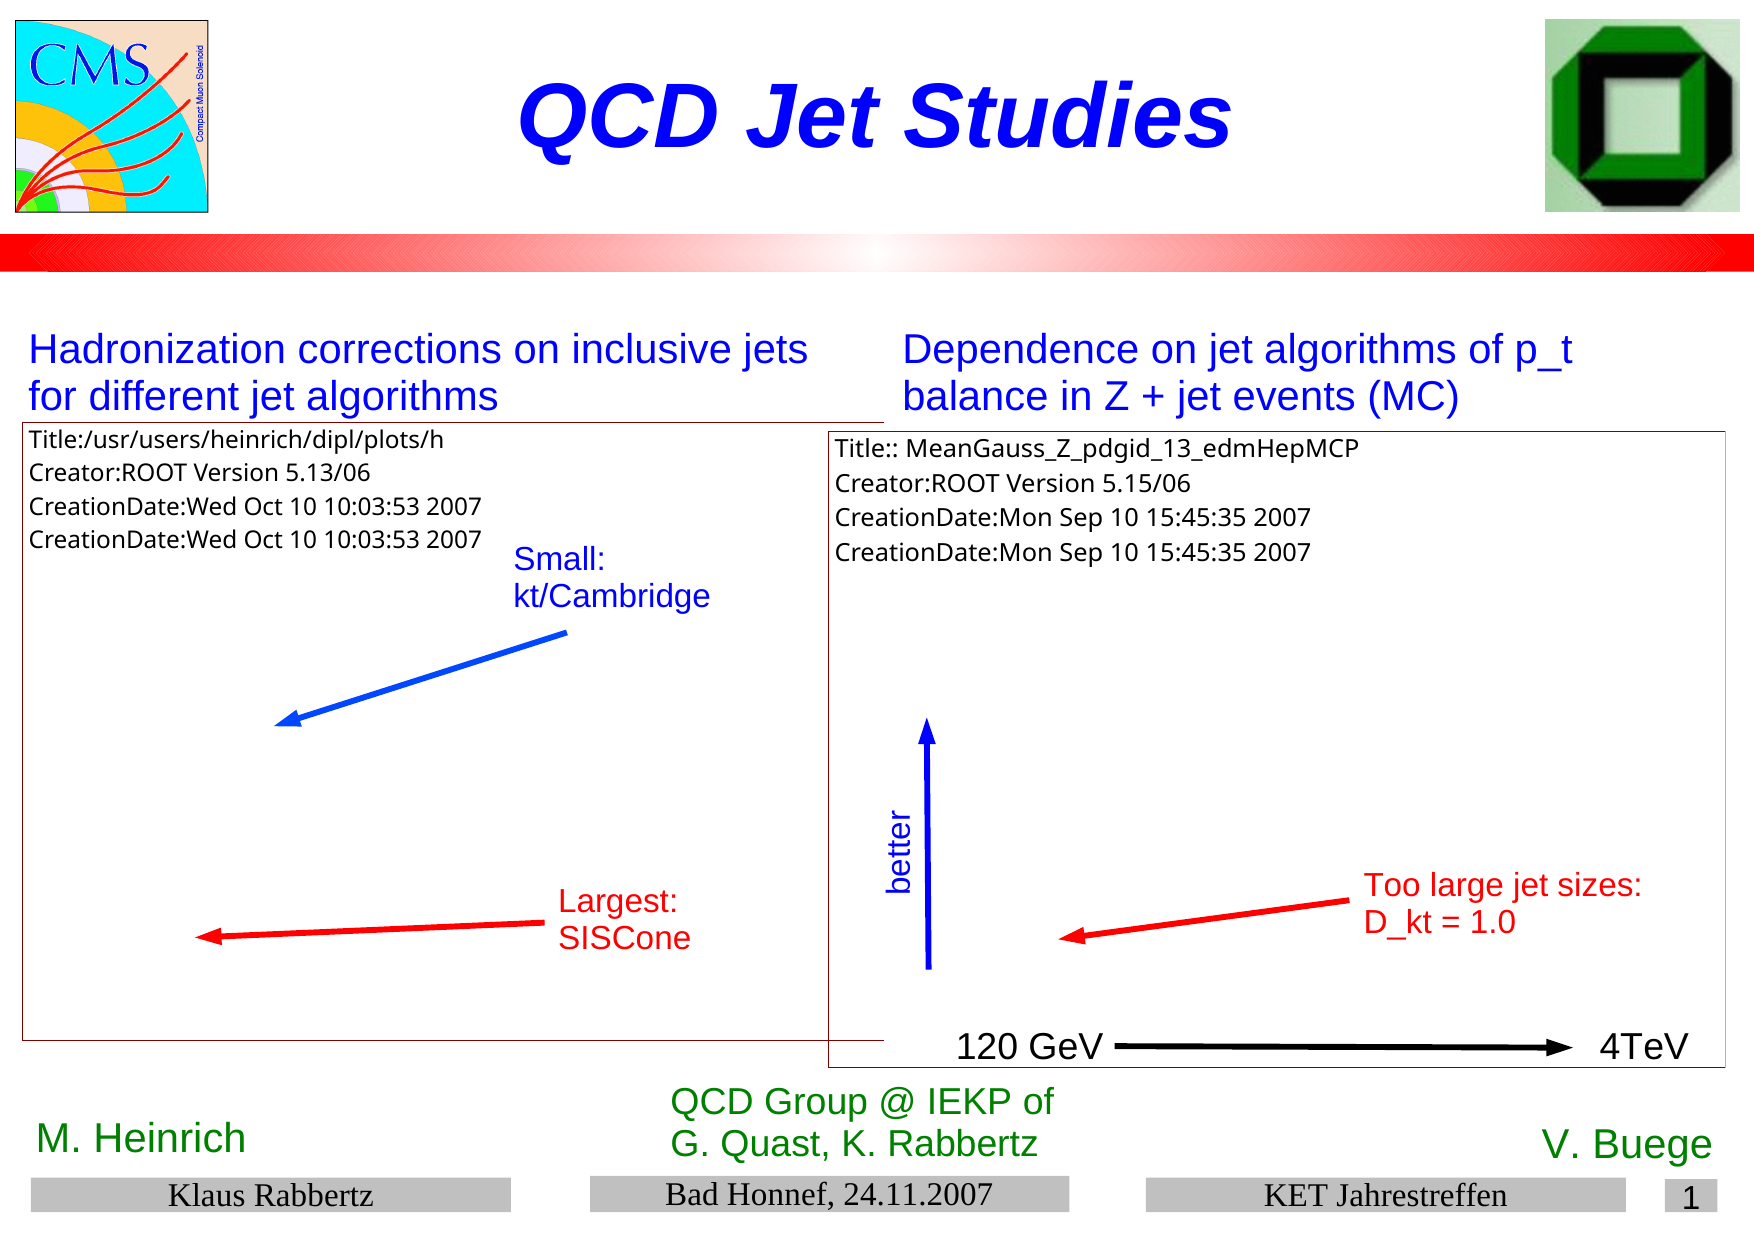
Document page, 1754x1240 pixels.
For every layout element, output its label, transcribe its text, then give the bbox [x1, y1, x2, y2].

text_box 4TeV [1599, 1025, 1690, 1068]
text_box Too large jet sizes: D_kt = 1.0 [1363, 866, 1644, 941]
title QCD Jet Studies [220, 11, 1532, 219]
picture [20, 420, 1726, 1068]
text_box QCD Group @ IEKP of G. Quast, K. Rabbertz [670, 1080, 1055, 1165]
text_box better [879, 810, 917, 896]
text_box M. Heinrich [35, 1114, 247, 1162]
text_box Dependence on jet algorithms of p_t balance in Z + jet events (MC) [902, 325, 1722, 419]
text_box Largest: SISCone [558, 882, 692, 957]
text_box V. Buege [1541, 1120, 1714, 1168]
picture [14, 19, 209, 213]
text_box Hadronization corrections on inclusive jets for different jet algorithms [28, 325, 818, 419]
text_box 120 GeV [955, 1025, 1104, 1068]
picture [1545, 19, 1740, 212]
text_box Small: kt/Cambridge [513, 540, 712, 615]
